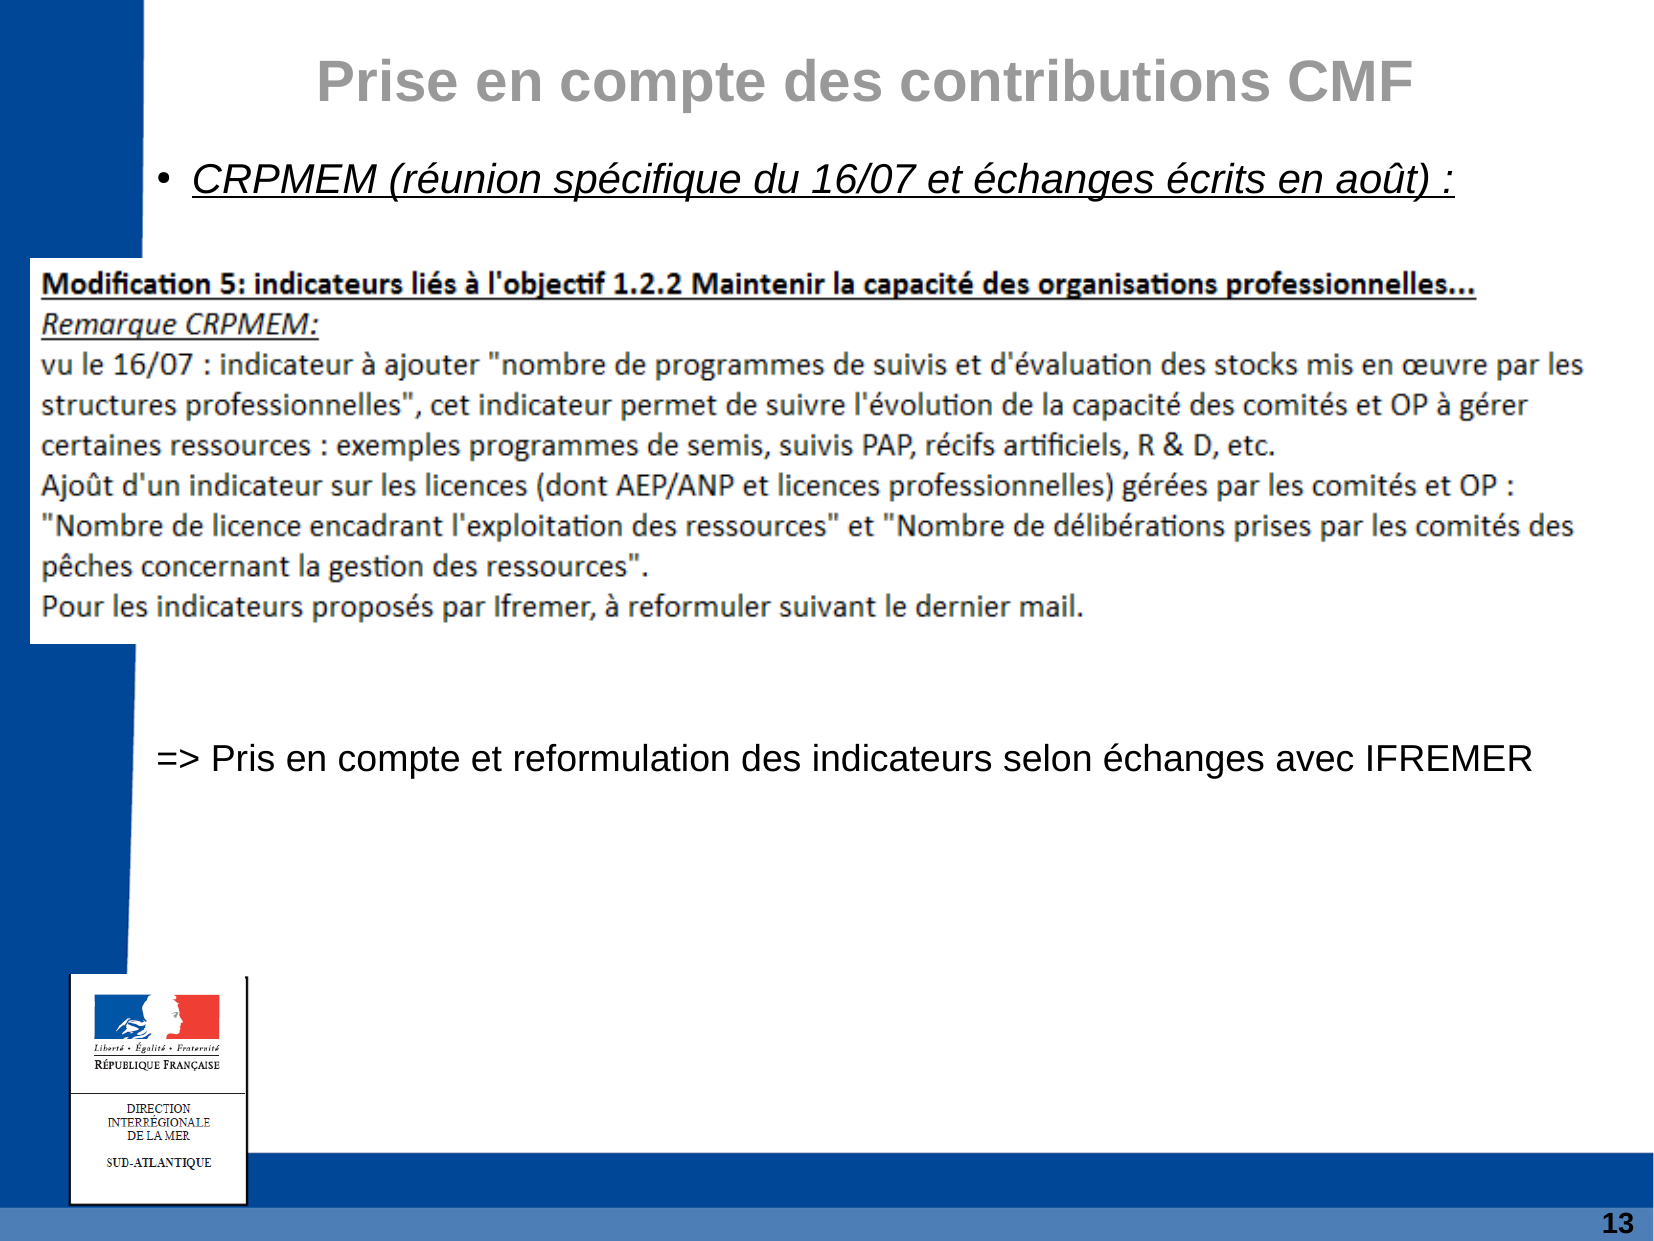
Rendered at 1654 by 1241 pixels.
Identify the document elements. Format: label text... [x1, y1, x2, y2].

text_box CRPMEM (réunion spécifique du 16/07 et échanges écrits en août) : => Pris en compte et reformulation des indicateurs selon échanges avec IFREMER [141, 644, 1571, 1098]
picture [0, 0, 1654, 1241]
text_box CRPMEM (réunion spécifique du 16/07 et échanges écrits en août) : => Pris en compte et reformulation des indicateurs selon échanges avec IFREMER [141, 148, 1571, 258]
text_box Prise en compte des contributions CMF [106, 41, 1642, 189]
